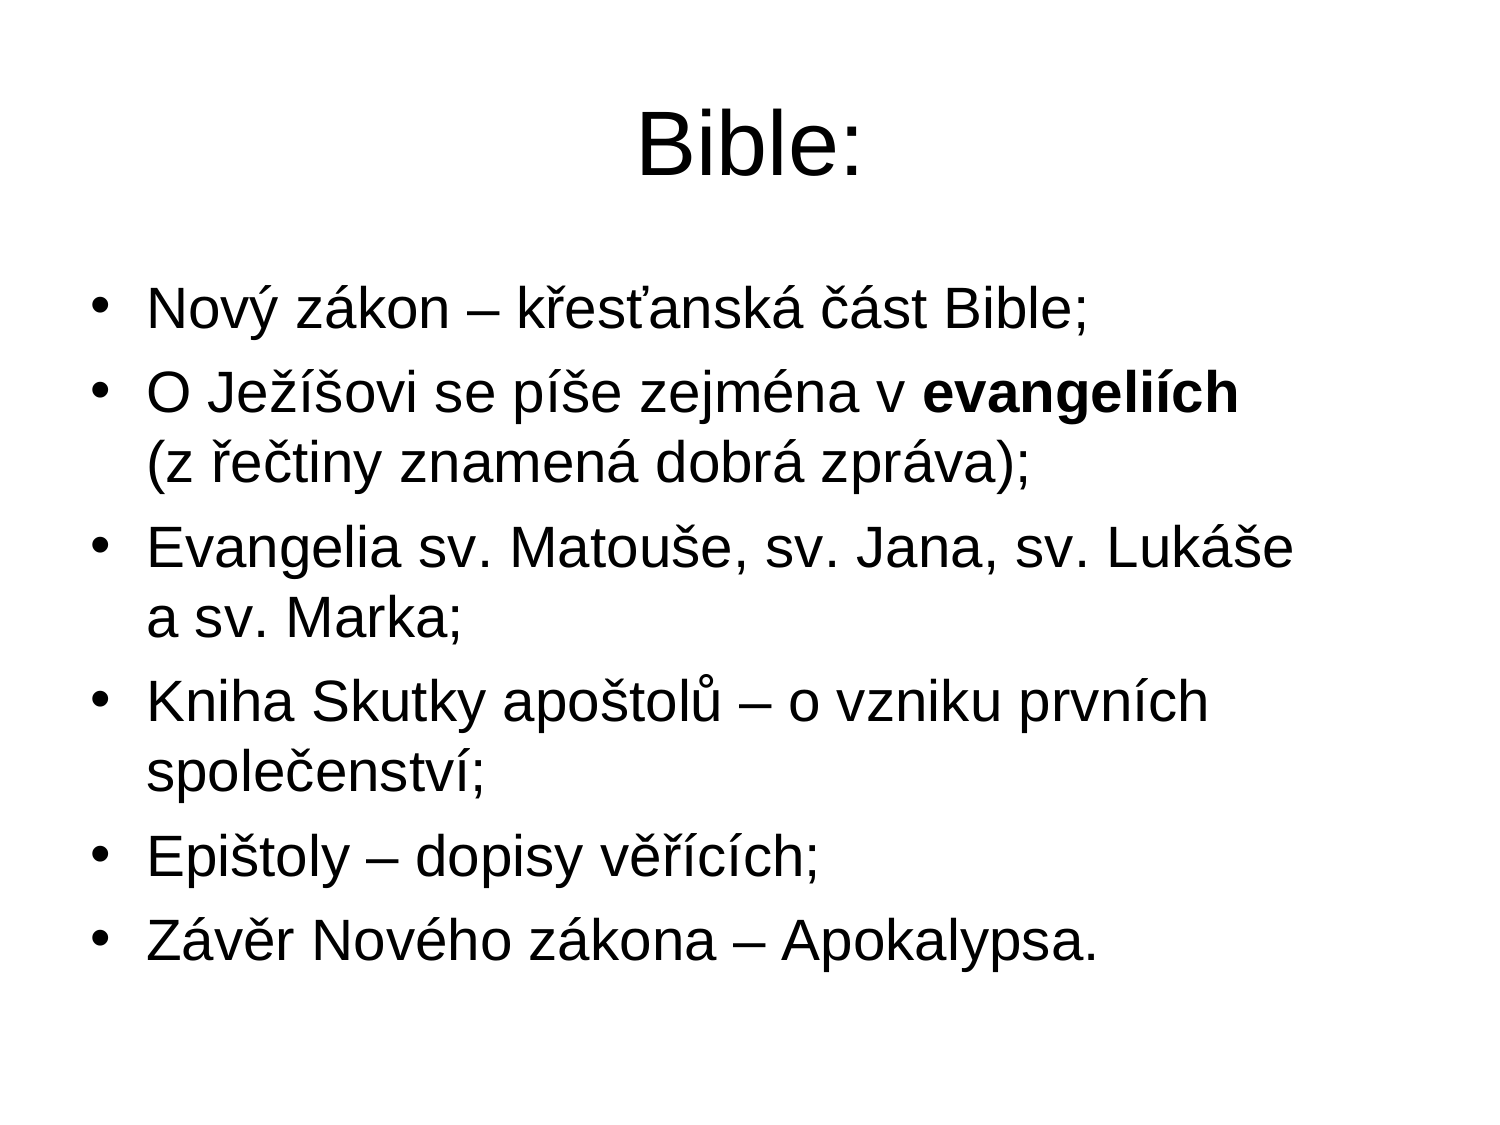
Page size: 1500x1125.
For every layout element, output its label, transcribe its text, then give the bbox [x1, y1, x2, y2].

list Nový zákon – křesťanská část Bible; O Ježíšovi se píše zejména v evangeliích (z řečtiny znamená dobrá zpráva); Evangelia sv. Matouše, sv. Jana, sv. Lukáše a sv. Marka; Kniha Skutky apoštolů – o vzniku prvních společenství; Epištoly – dopisy věřících; Závěr Nového zákona – Apokalypsa. [75, 262, 1426, 1006]
title Bible: [75, 45, 1426, 233]
